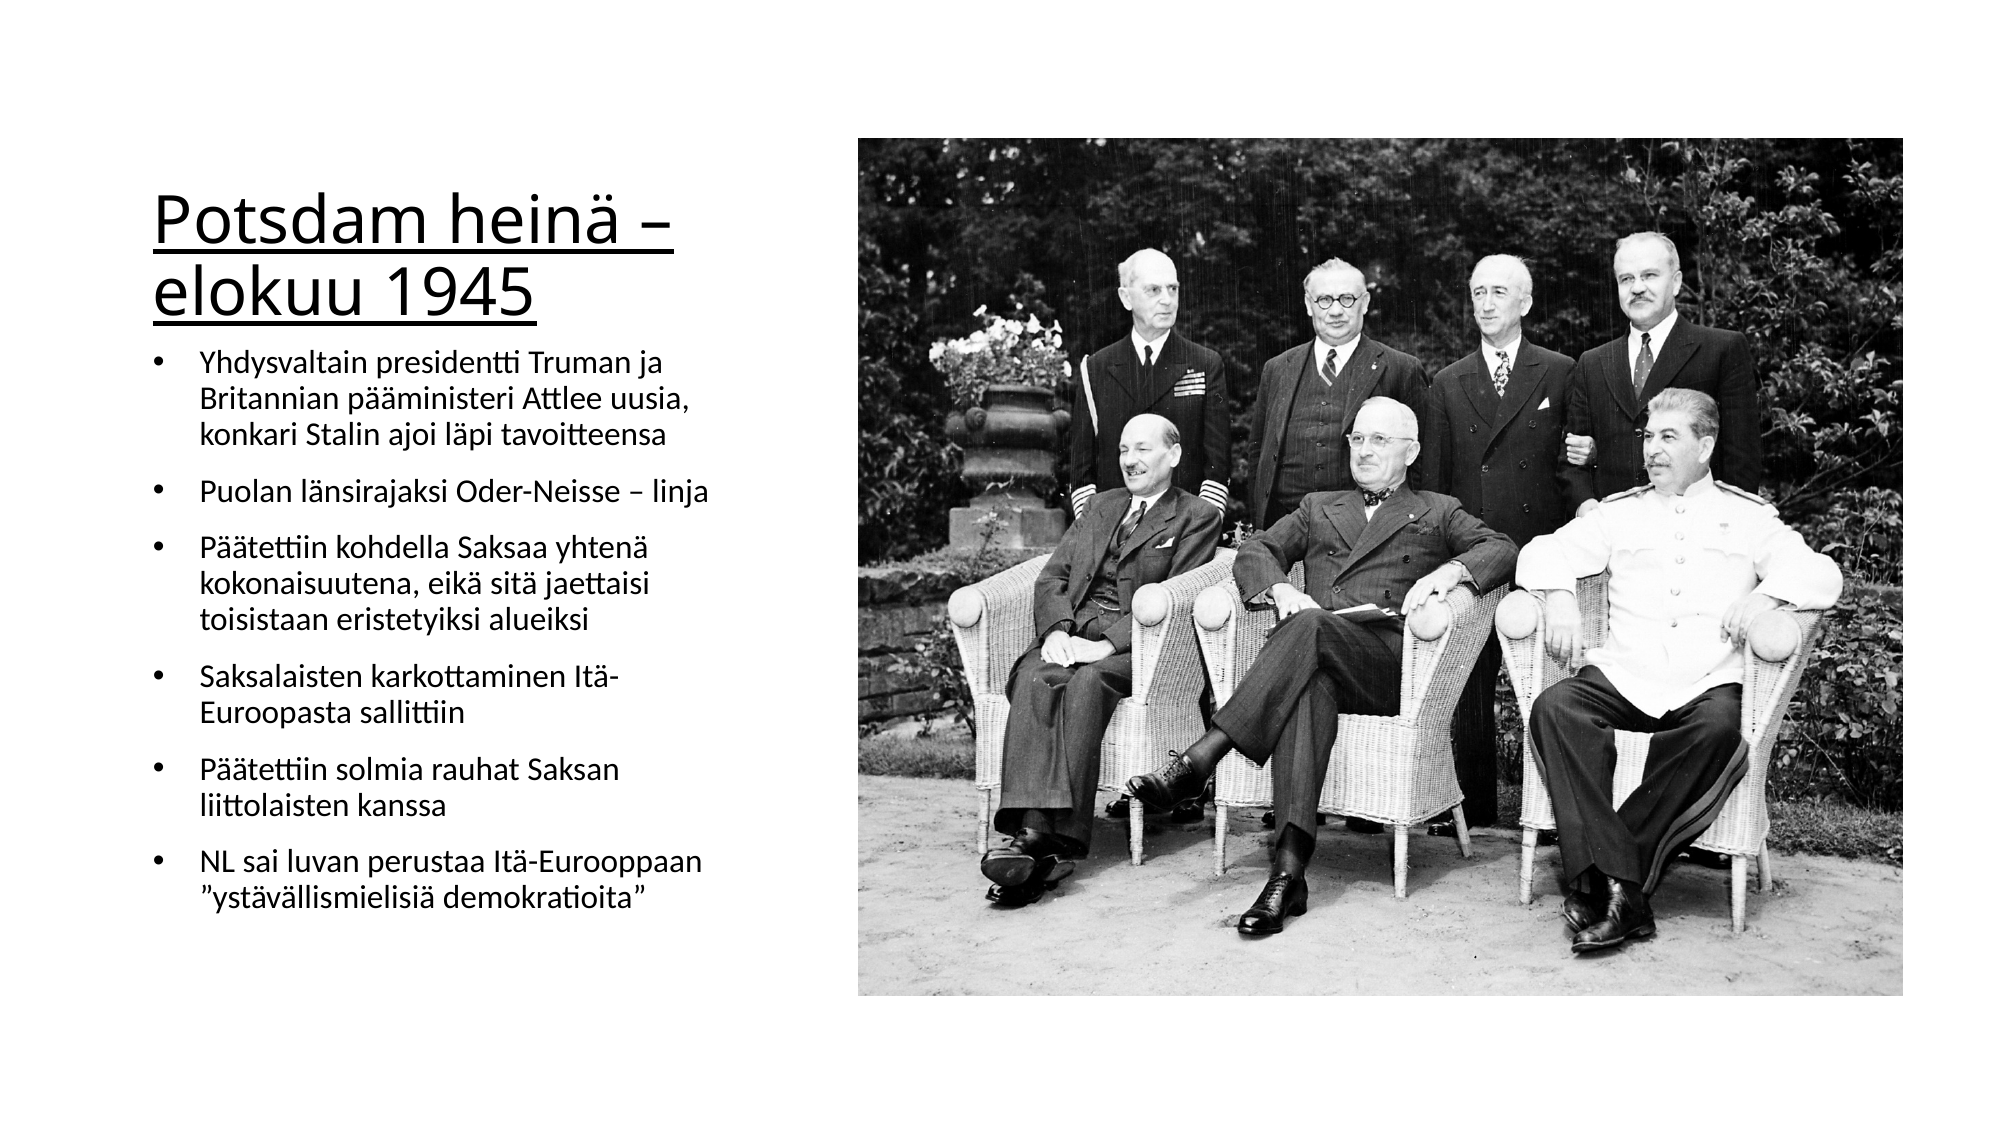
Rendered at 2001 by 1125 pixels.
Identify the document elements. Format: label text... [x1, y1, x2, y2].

list Yhdysvaltain presidentti Truman ja Britannian pääministeri Attlee uusia, konkari Stalin ajoi läpi tavoitteensa Puolan länsirajaksi Oder-Neisse – linja Päätettiin kohdella Saksaa yhtenä kokonaisuutena, eikä sitä jaettaisi toisistaan eristetyiksi alueiksi Saksalaisten karkottaminen Itä-Euroopasta sallittiin Päätettiin solmia rauhat Saksan liittolaisten kanssa NL sai luvan perustaa Itä-Eurooppaan ”ystävällismielisiä demokratioita” [137, 337, 783, 963]
title Potsdam heinä – elokuu 1945 [137, 75, 783, 337]
picture [858, 138, 1903, 996]
